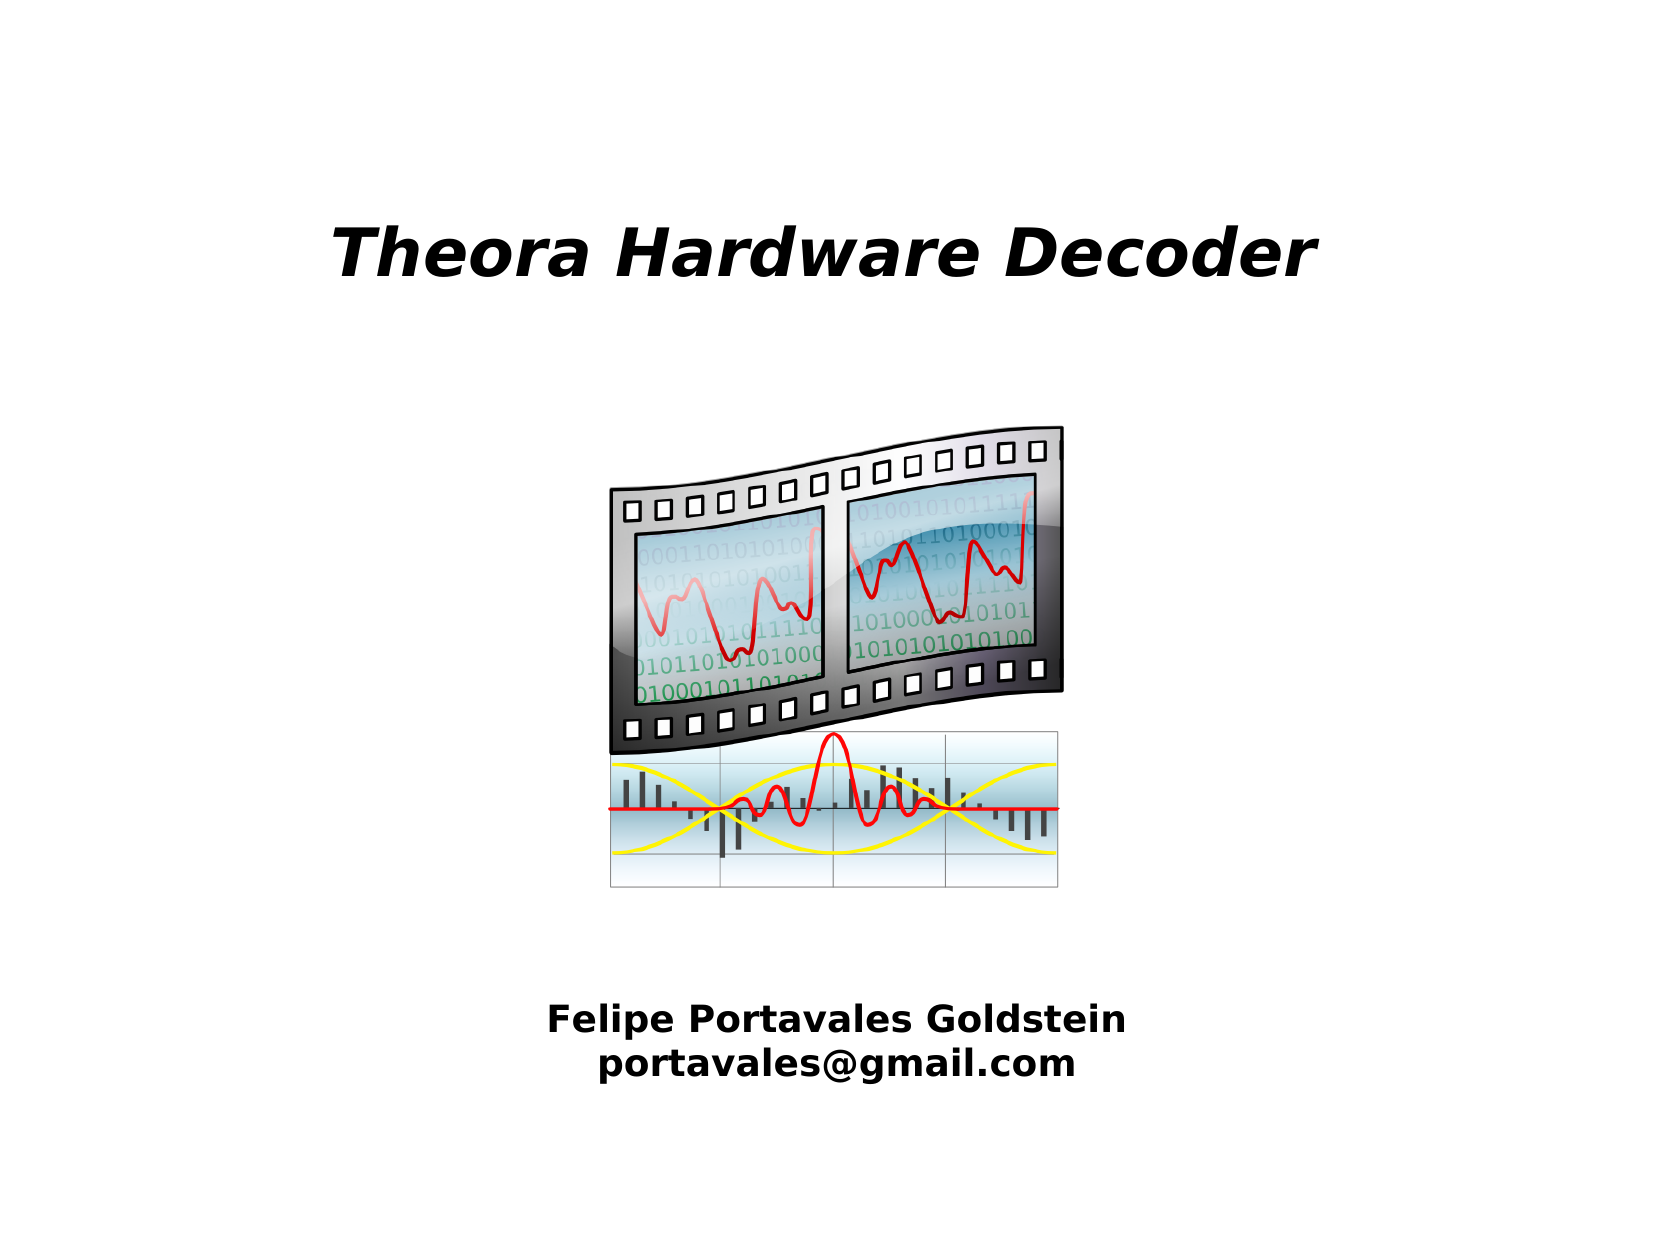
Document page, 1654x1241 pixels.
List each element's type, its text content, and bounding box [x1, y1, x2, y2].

picture [561, 383, 1123, 939]
text_box Felipe Portavales Goldstein portavales@gmail.com [531, 990, 1143, 1093]
text_box Theora Hardware Decoder [315, 206, 1332, 300]
